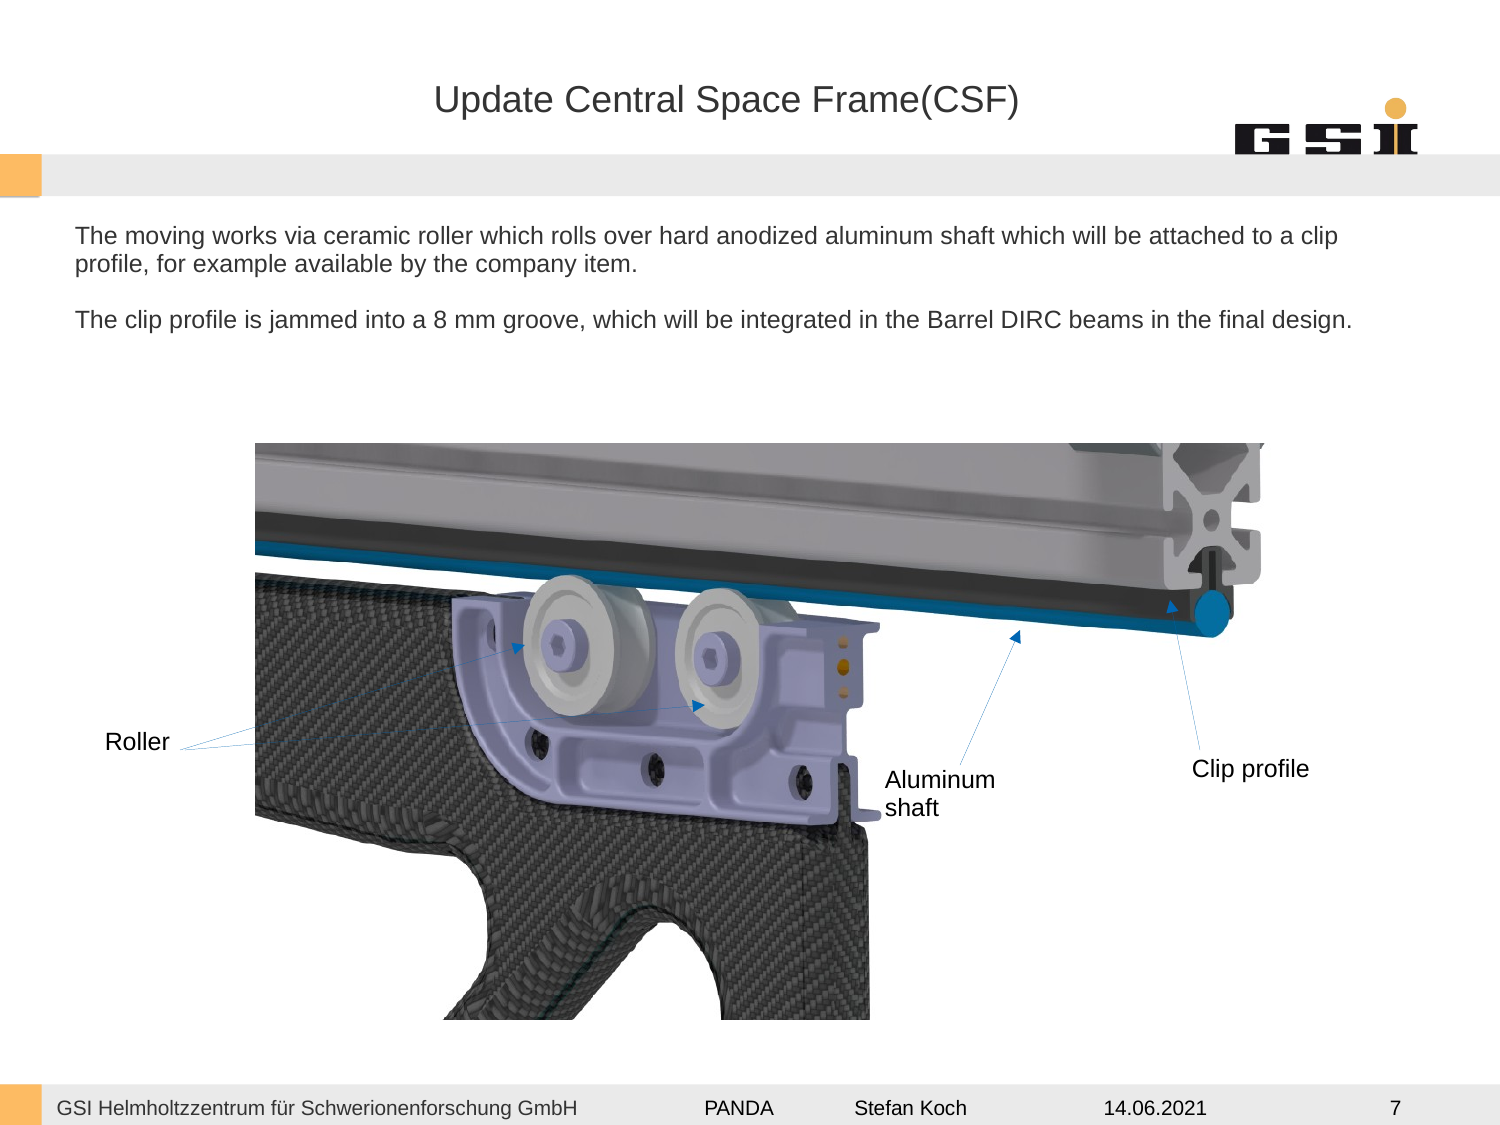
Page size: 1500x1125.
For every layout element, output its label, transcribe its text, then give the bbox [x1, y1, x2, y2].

picture [255, 554, 1306, 1021]
text_box Update Central Space Frame(CSF) [65, 67, 1105, 128]
picture [255, 443, 1306, 746]
text_box Clip profile [1177, 746, 1373, 790]
picture [1233, 95, 1419, 154]
text_box Roller [90, 720, 185, 763]
text_box The moving works via ceramic roller which rolls over hard anodized aluminum shaft which will be attached to a clip profile, for example available by the company item. The clip profile is jammed into a 8 mm groove, which will be integrated in the Barrel DIRC beams in the final design. [60, 214, 1417, 341]
text_box Aluminum shaft [870, 758, 1066, 830]
